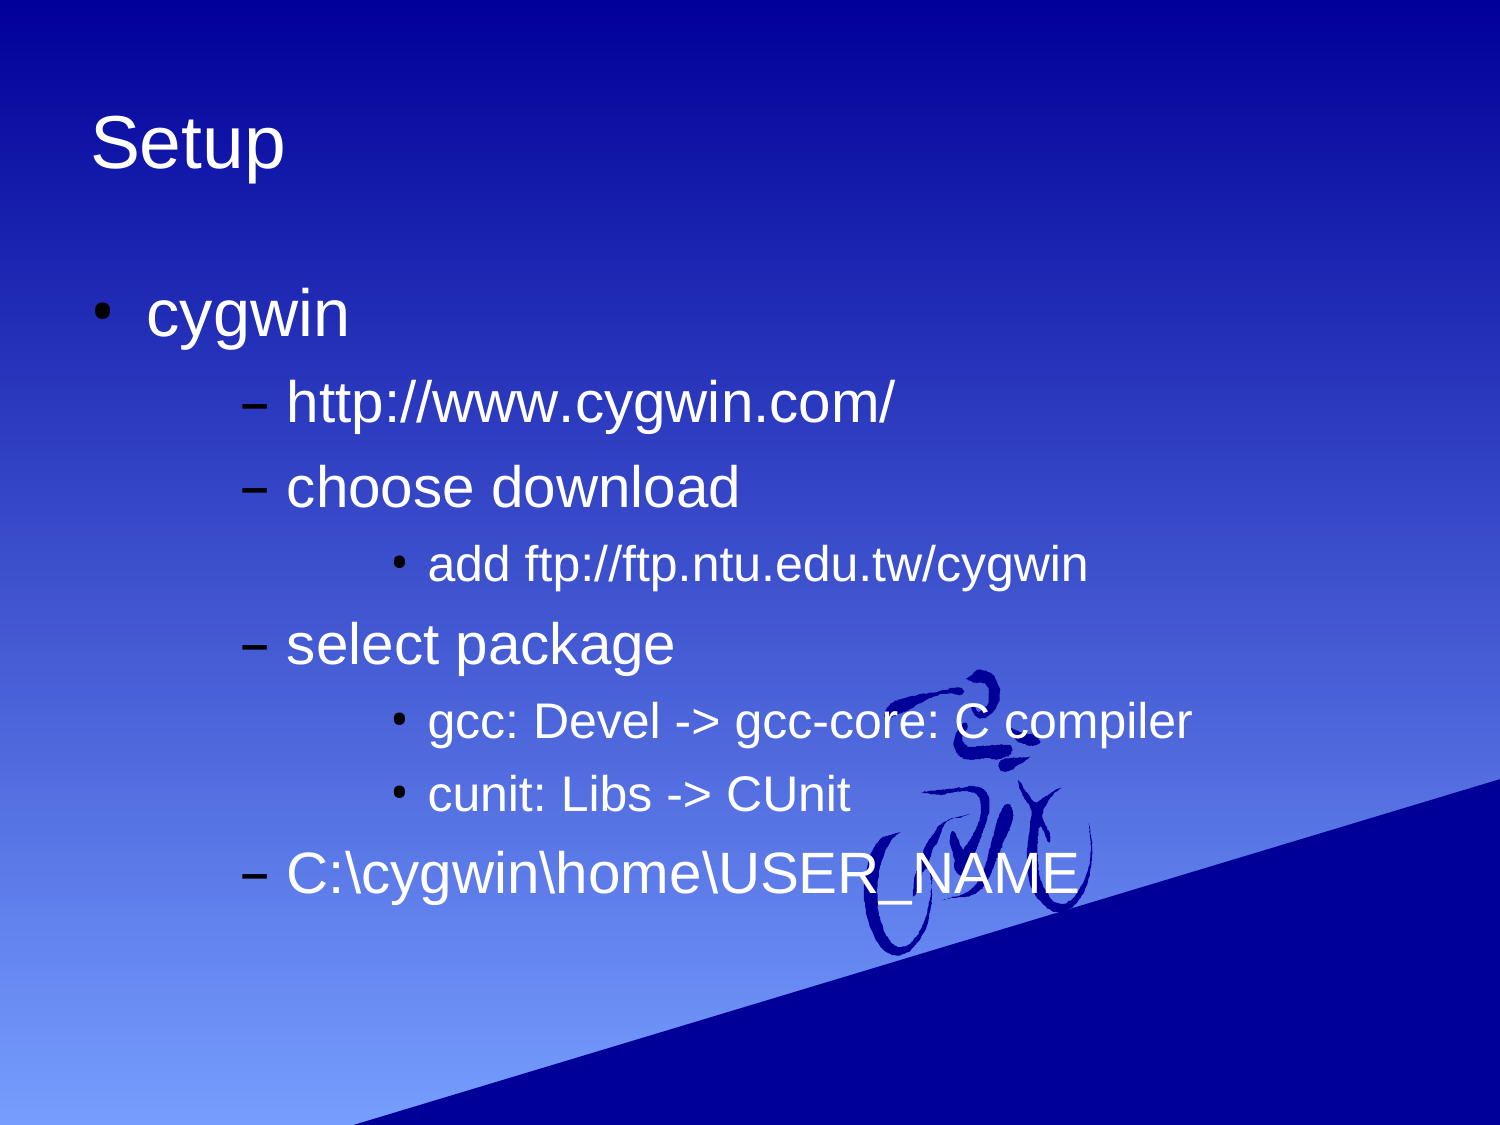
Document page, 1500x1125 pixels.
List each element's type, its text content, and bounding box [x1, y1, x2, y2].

title Setup [75, 45, 1426, 233]
list cygwin http://www.cygwin.com/ choose download add ftp://ftp.ntu.edu.tw/cygwin select package gcc: Devel -> gcc-core: C compiler cunit: Libs -> CUnit C:\cygwin\home\USER_NAME [75, 262, 1426, 1005]
